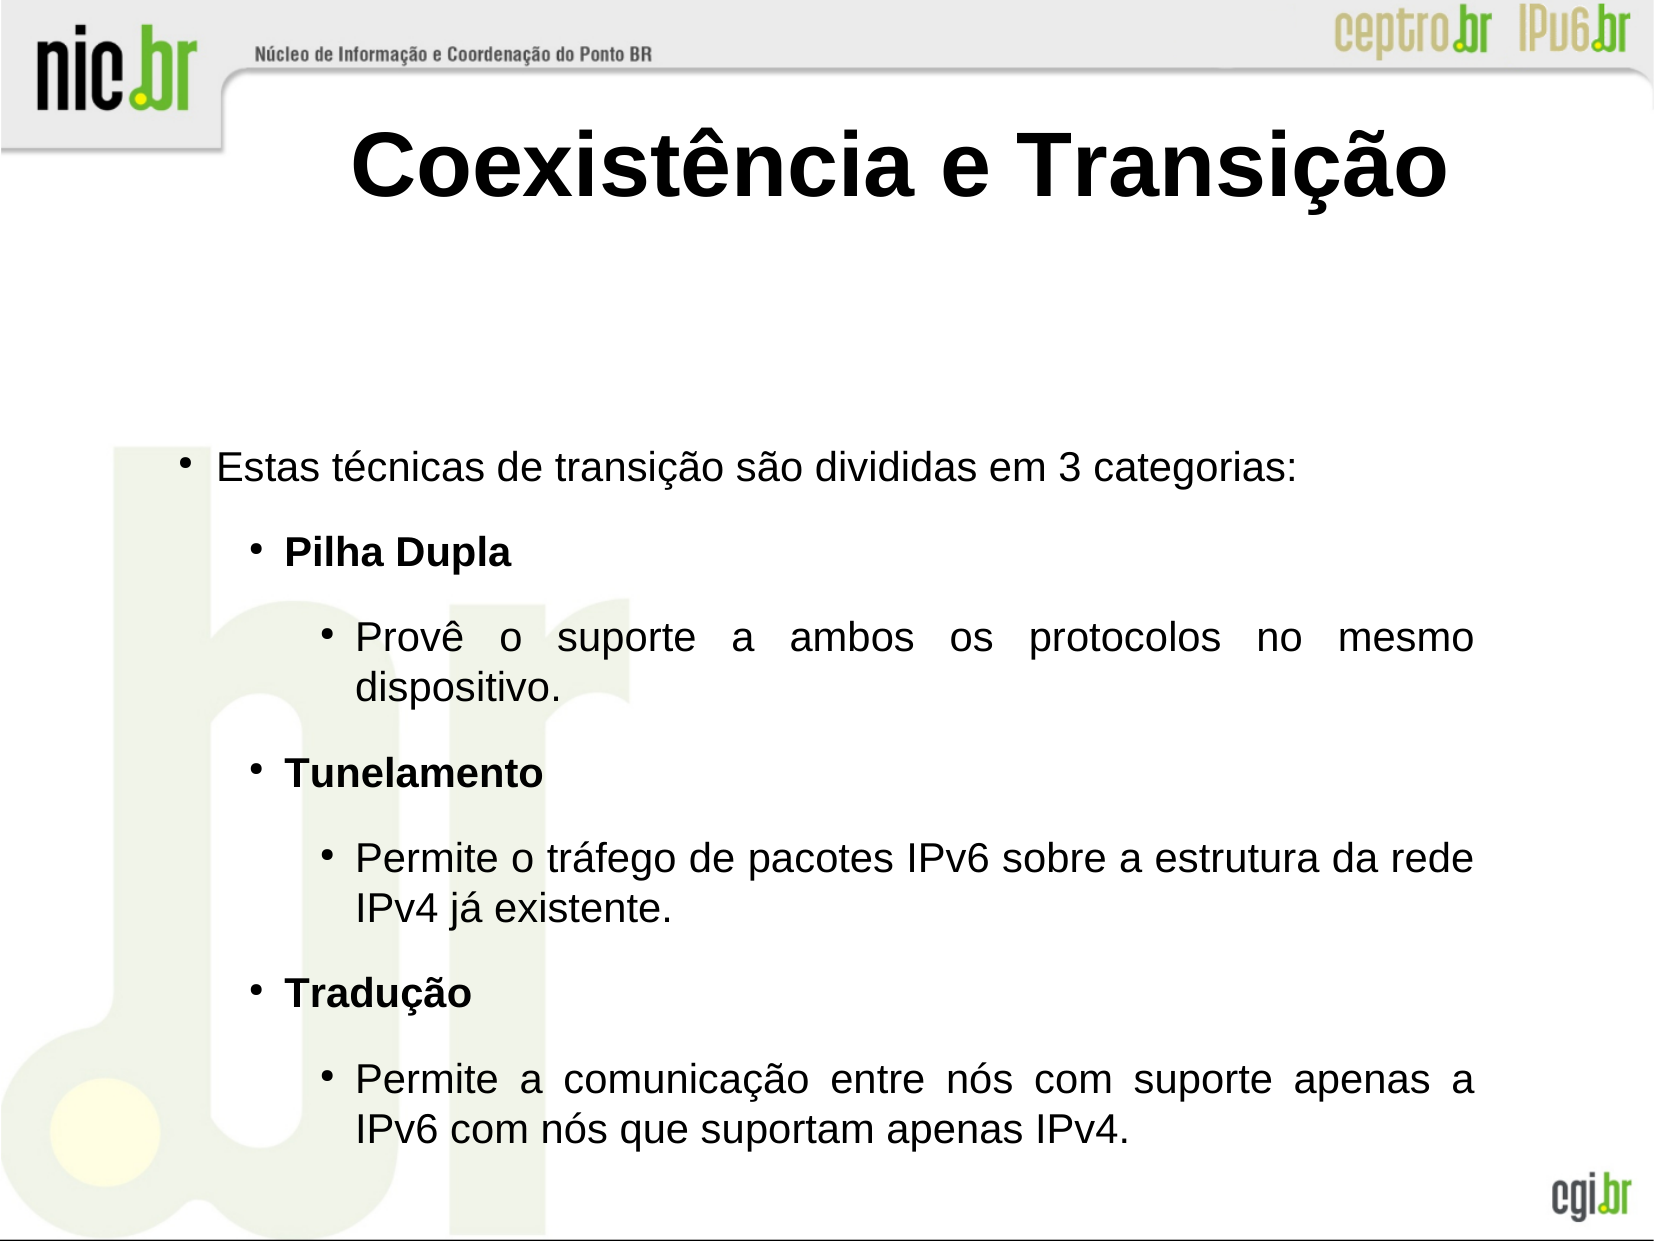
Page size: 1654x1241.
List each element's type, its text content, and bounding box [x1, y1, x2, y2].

text_box Estas técnicas de transição são divididas em 3 categorias: Pilha Dupla Provê o suporte a ambos os protocolos no mesmo dispositivo. Tunelamento Permite o tráfego de pacotes IPv6 sobre a estrutura da rede IPv4 já existente. Tradução Permite a comunicação entre nós com suporte apenas a IPv6 com nós que suportam apenas IPv4. [163, 431, 1491, 981]
picture [0, 0, 1654, 1241]
text_box Coexistência e Transição [147, 97, 1654, 215]
